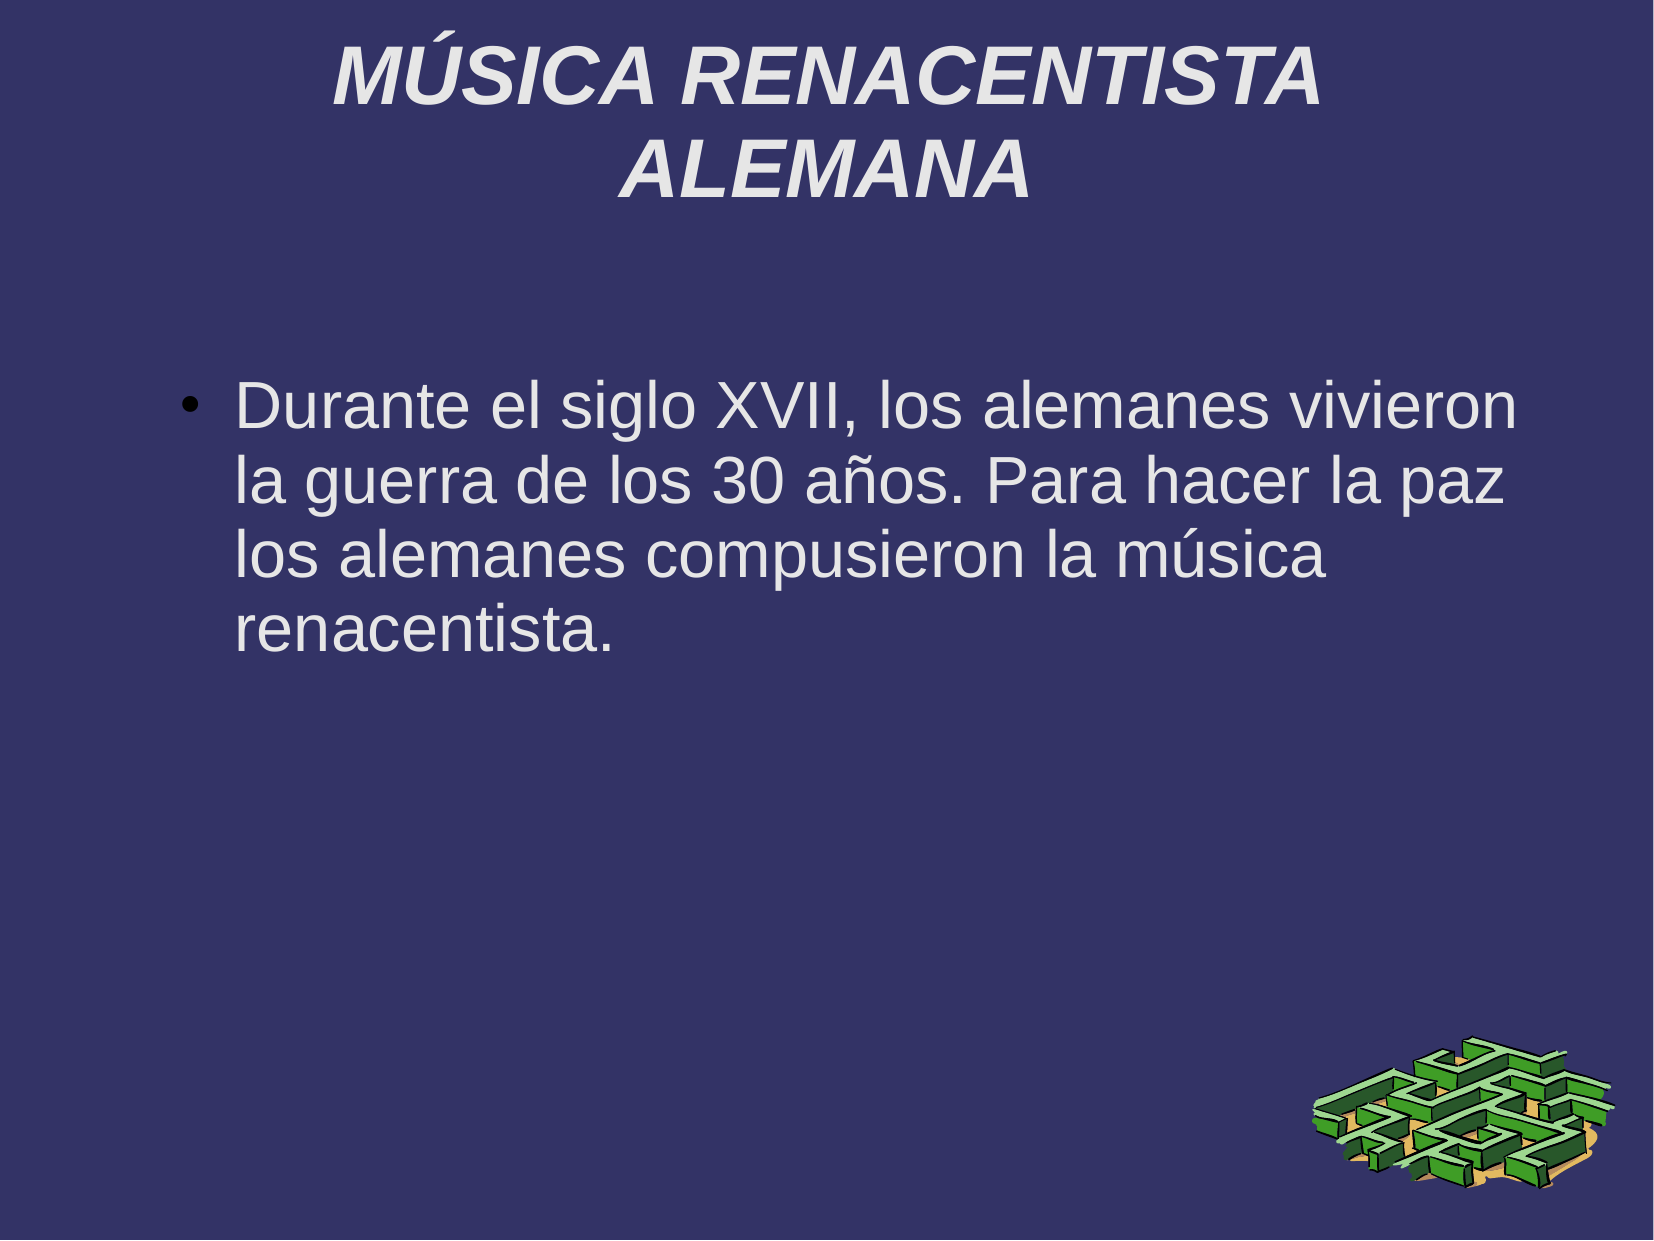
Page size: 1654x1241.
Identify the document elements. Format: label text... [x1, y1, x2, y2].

list Durante el siglo XVII, los alemanes vivieron la guerra de los 30 años. Para hacer la paz los alemanes compusieron la música renacentista. [178, 364, 1570, 1136]
title MÚSICA RENACENTISTA ALEMANA [121, 26, 1534, 219]
